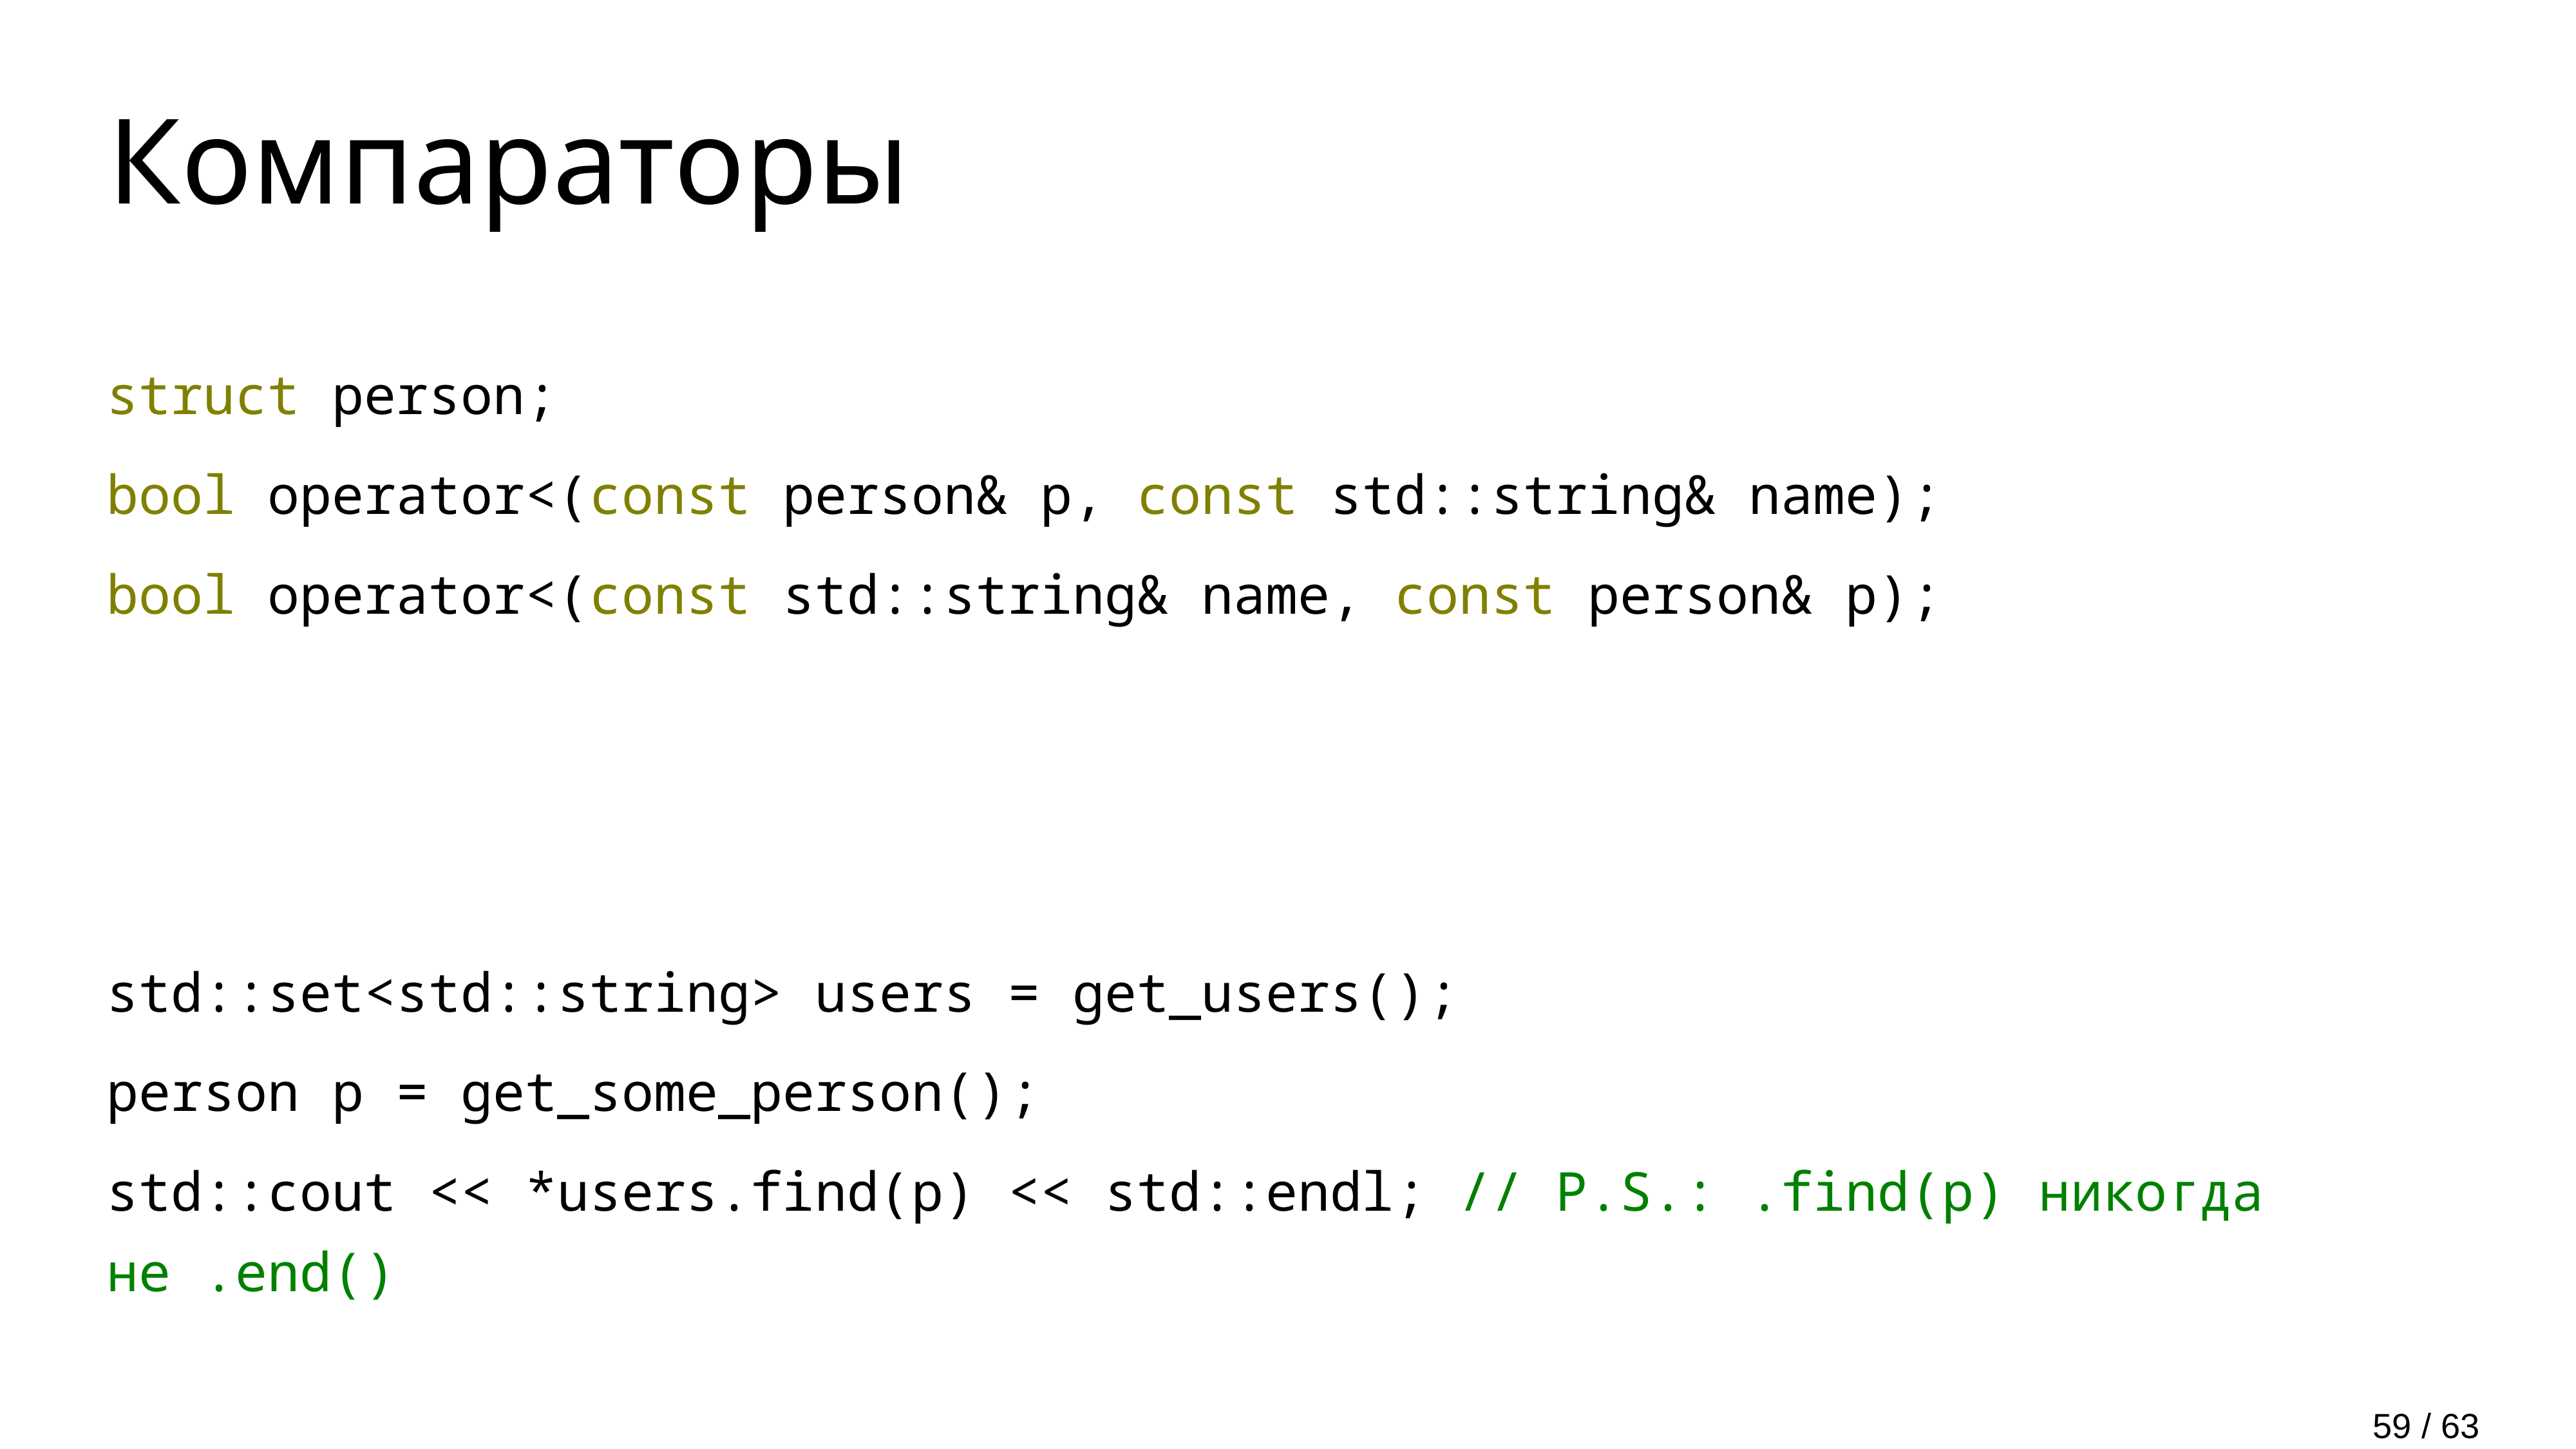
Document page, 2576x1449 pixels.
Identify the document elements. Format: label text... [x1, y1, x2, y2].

text_box <number> / 63 [2363, 1402, 2576, 1449]
title Компараторы [108, 80, 2468, 242]
list struct person; bool operator<(const person& p, const std::string& name); bool operator<(const std::string& name, const person& p); std::set<std::string> users = get_users(); person p = get_some_person(); std::cout << *users.find(p) << std::endl; // P.S.: .find(p) никогда не .end() [0, 295, 2576, 1449]
